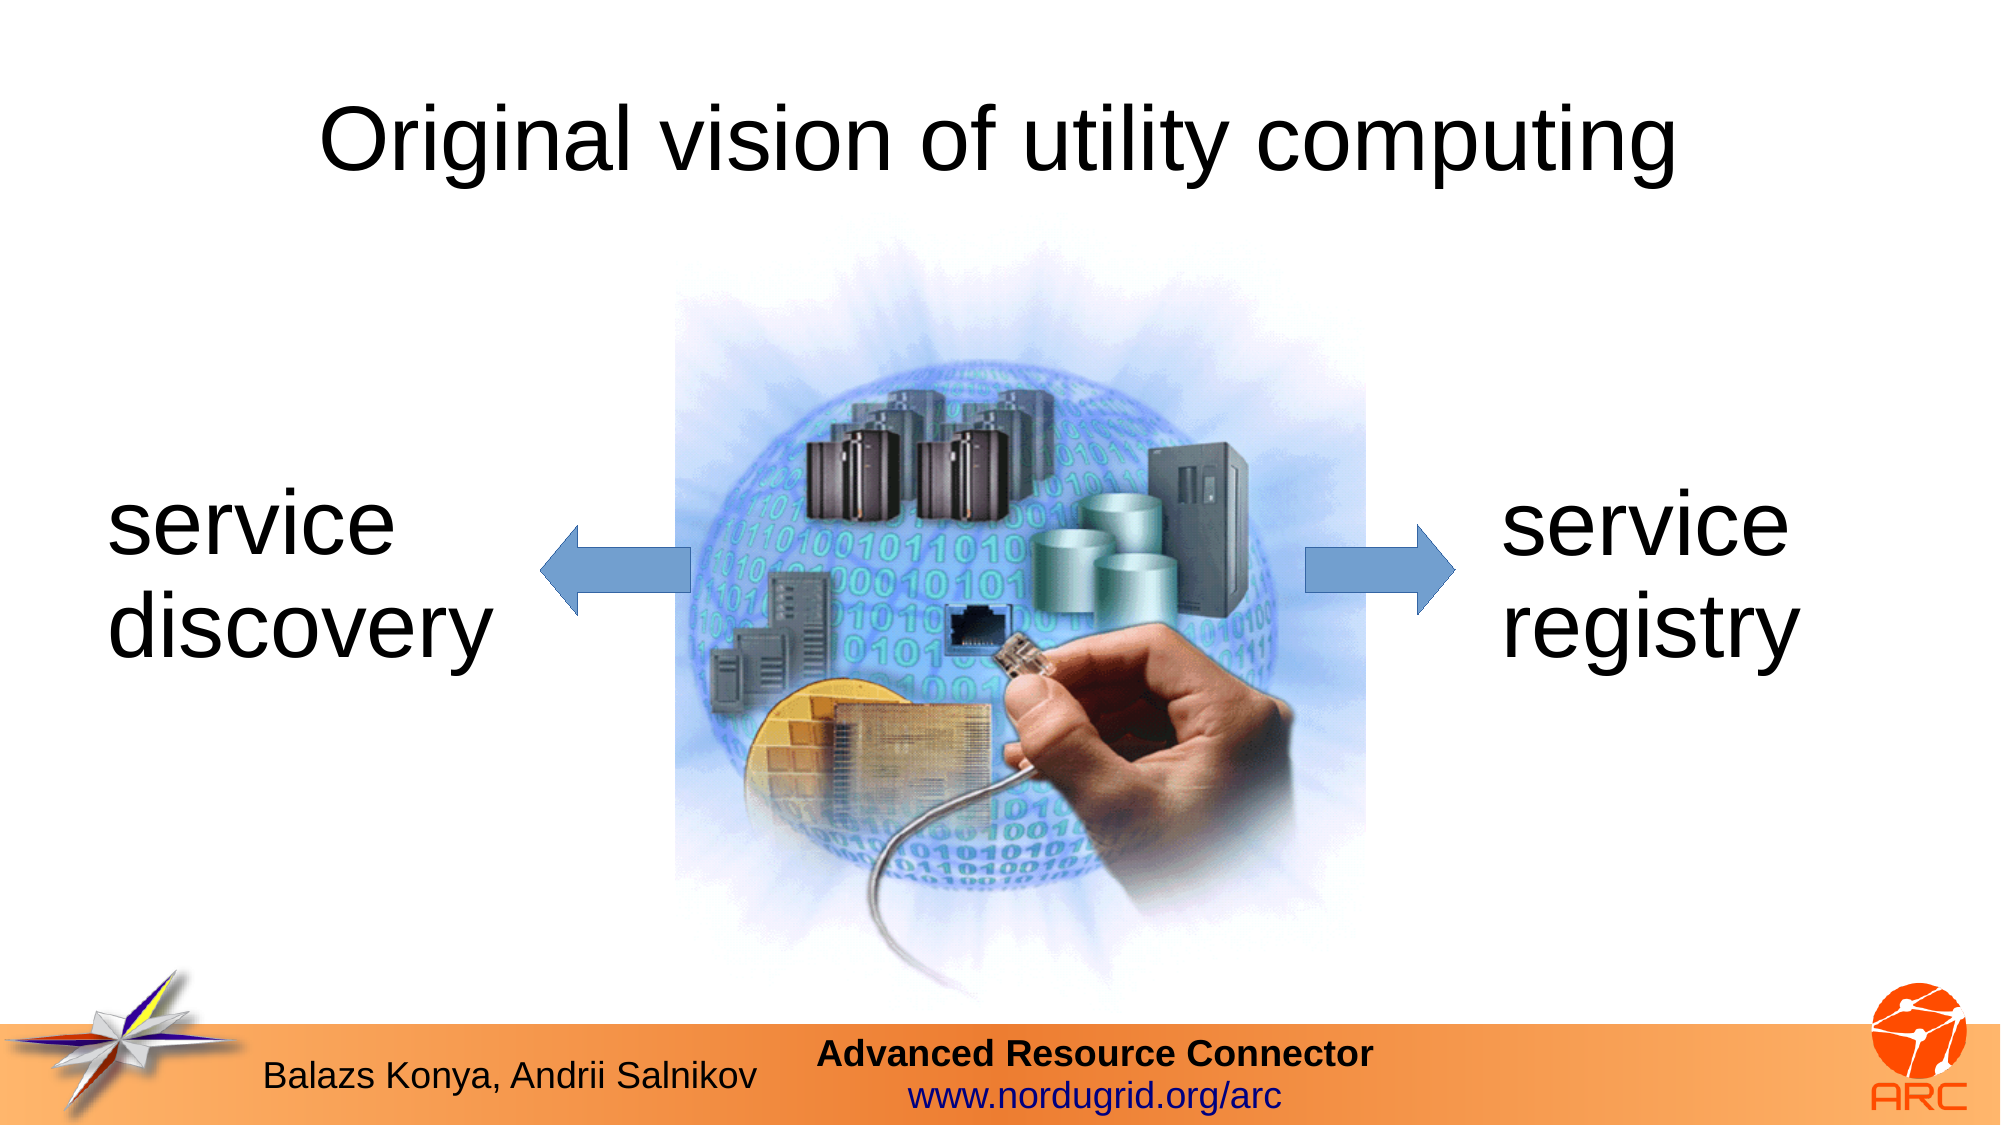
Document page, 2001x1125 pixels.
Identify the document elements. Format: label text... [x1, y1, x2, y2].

picture [675, 209, 1366, 1013]
text_box [1305, 524, 1456, 615]
text_box service discovery [92, 464, 511, 684]
picture [1845, 912, 1990, 1125]
title Original vision of utility computing [99, 44, 1900, 233]
text_box [540, 525, 691, 616]
text_box service registry [1486, 464, 1848, 720]
picture [0, 961, 258, 1125]
